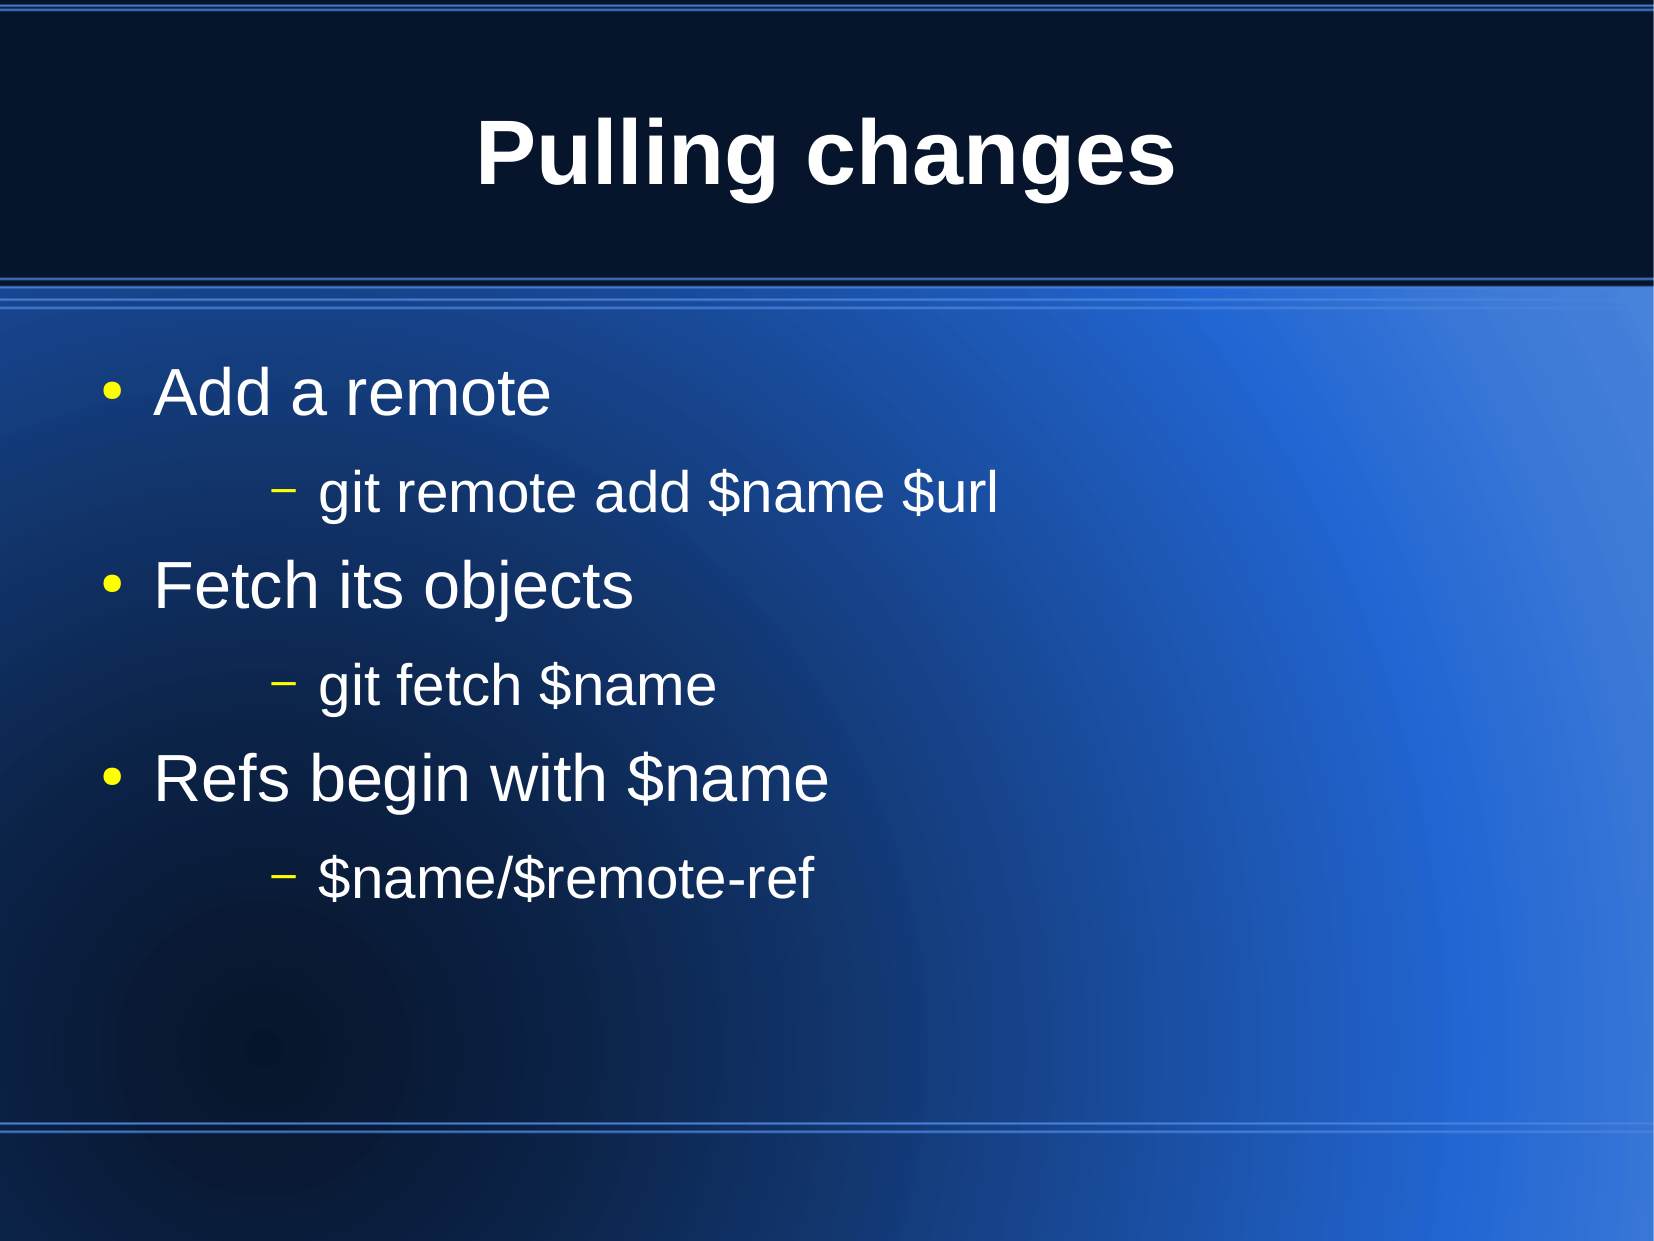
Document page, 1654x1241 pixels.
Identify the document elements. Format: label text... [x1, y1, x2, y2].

picture [0, 0, 1654, 1241]
title Pulling changes [82, 56, 1571, 250]
list Add a remote git remote add $name $url Fetch its objects git fetch $name Refs begin with $name $name/$remote-ref [82, 355, 1571, 1043]
